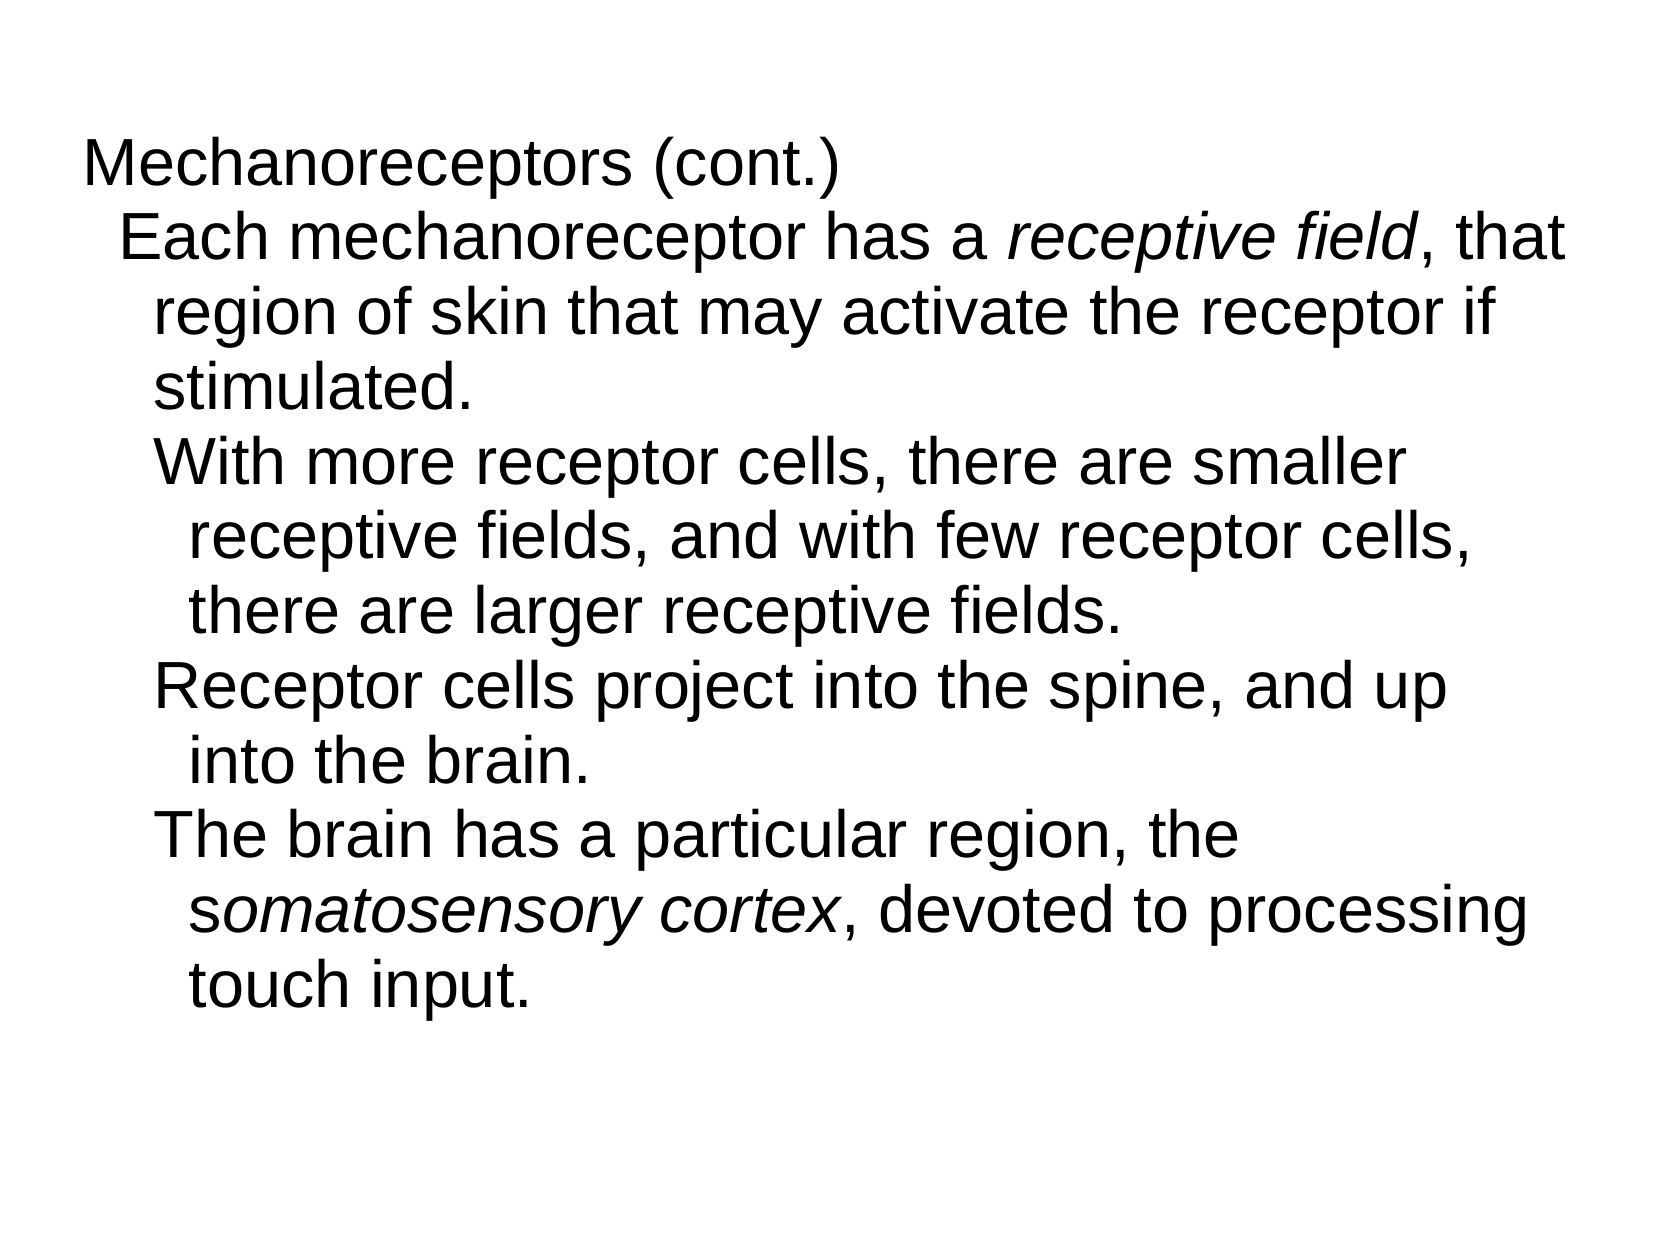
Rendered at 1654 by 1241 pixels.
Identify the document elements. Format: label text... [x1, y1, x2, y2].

subtitle Mechanoreceptors (cont.) Each mechanoreceptor has a receptive field, that region of skin that may activate the receptor if stimulated. With more receptor cells, there are smaller receptive fields, and with few receptor cells, there are larger receptive fields. Receptor cells project into the spine, and up into the brain. The brain has a particular region, the somatosensory cortex, devoted to processing touch input. [82, 37, 1571, 1109]
